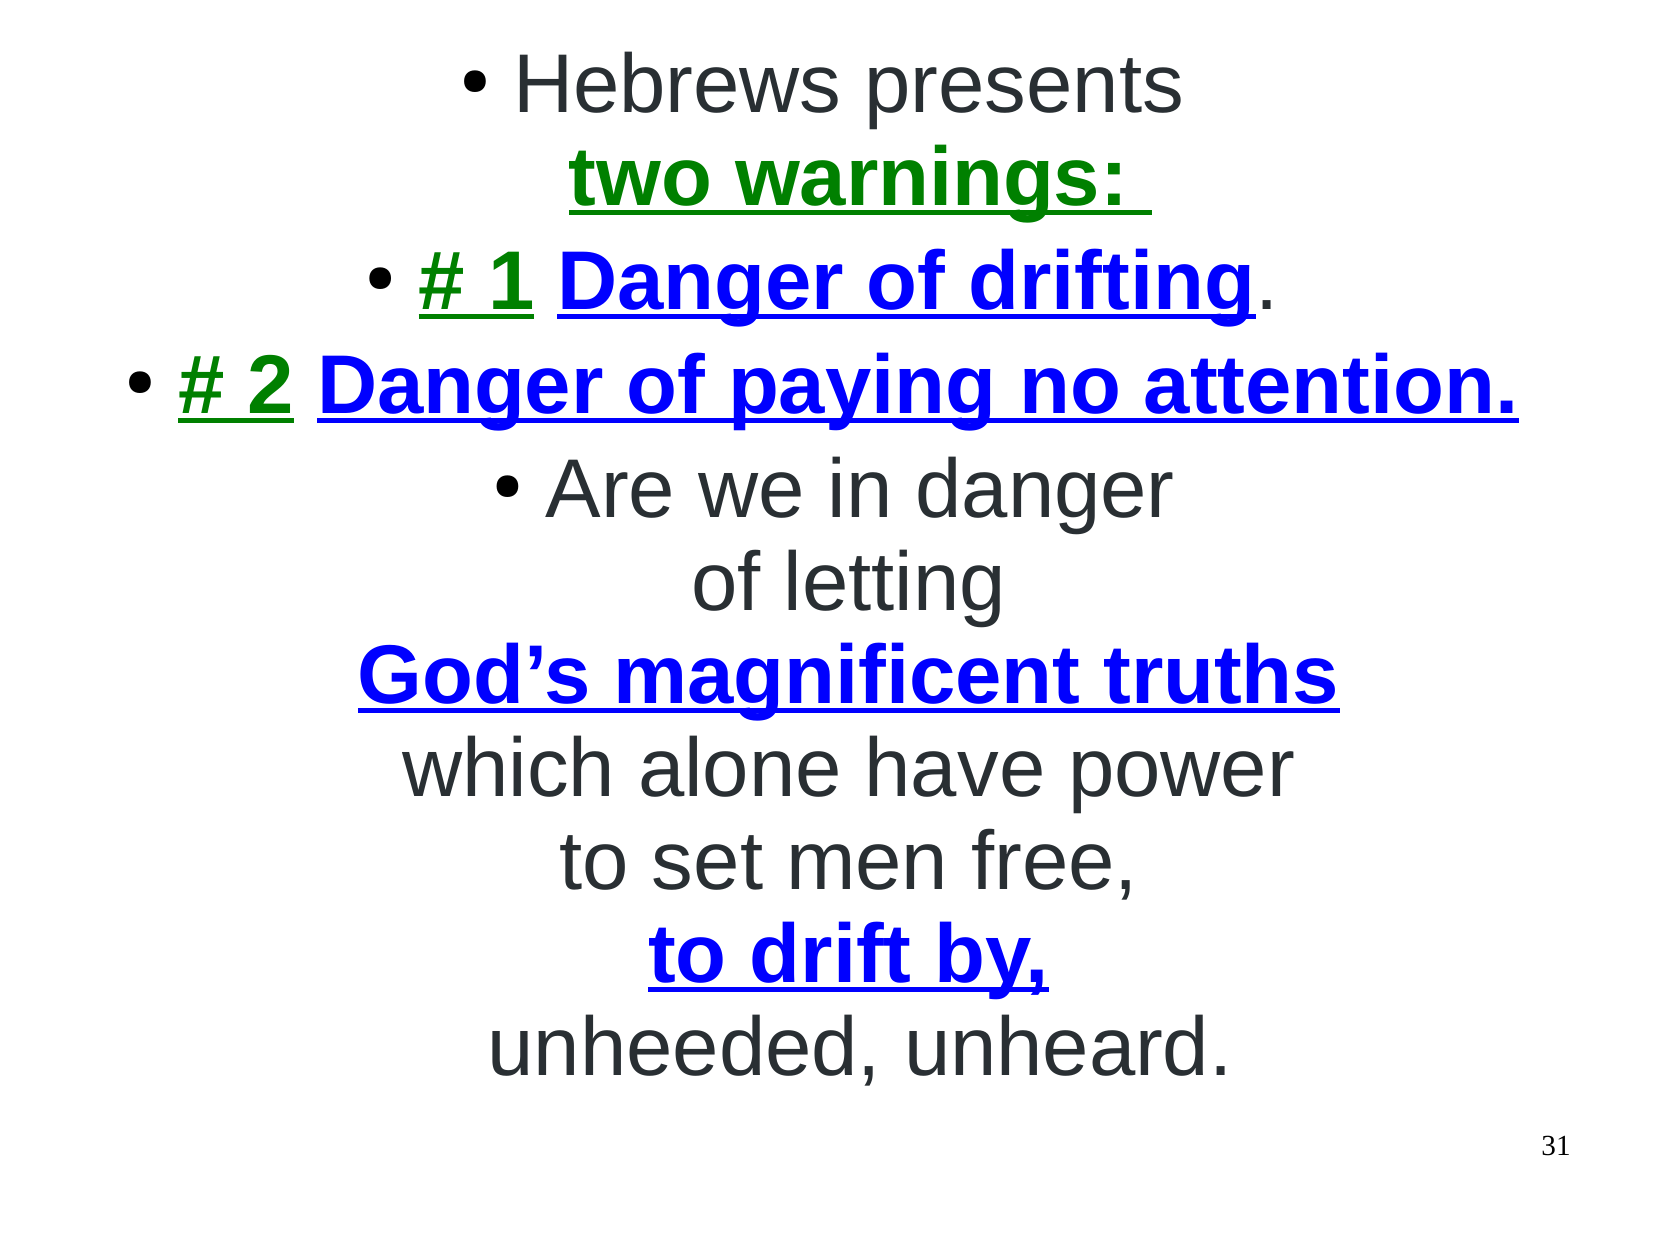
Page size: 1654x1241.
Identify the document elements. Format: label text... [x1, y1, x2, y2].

list Hebrews presents two warnings: # 1 Danger of drifting. # 2 Danger of paying no attention. Are we in danger of letting God’s magnificent truths which alone have power to set men free, to drift by, unheeded, unheard. [37, 37, 1613, 1201]
